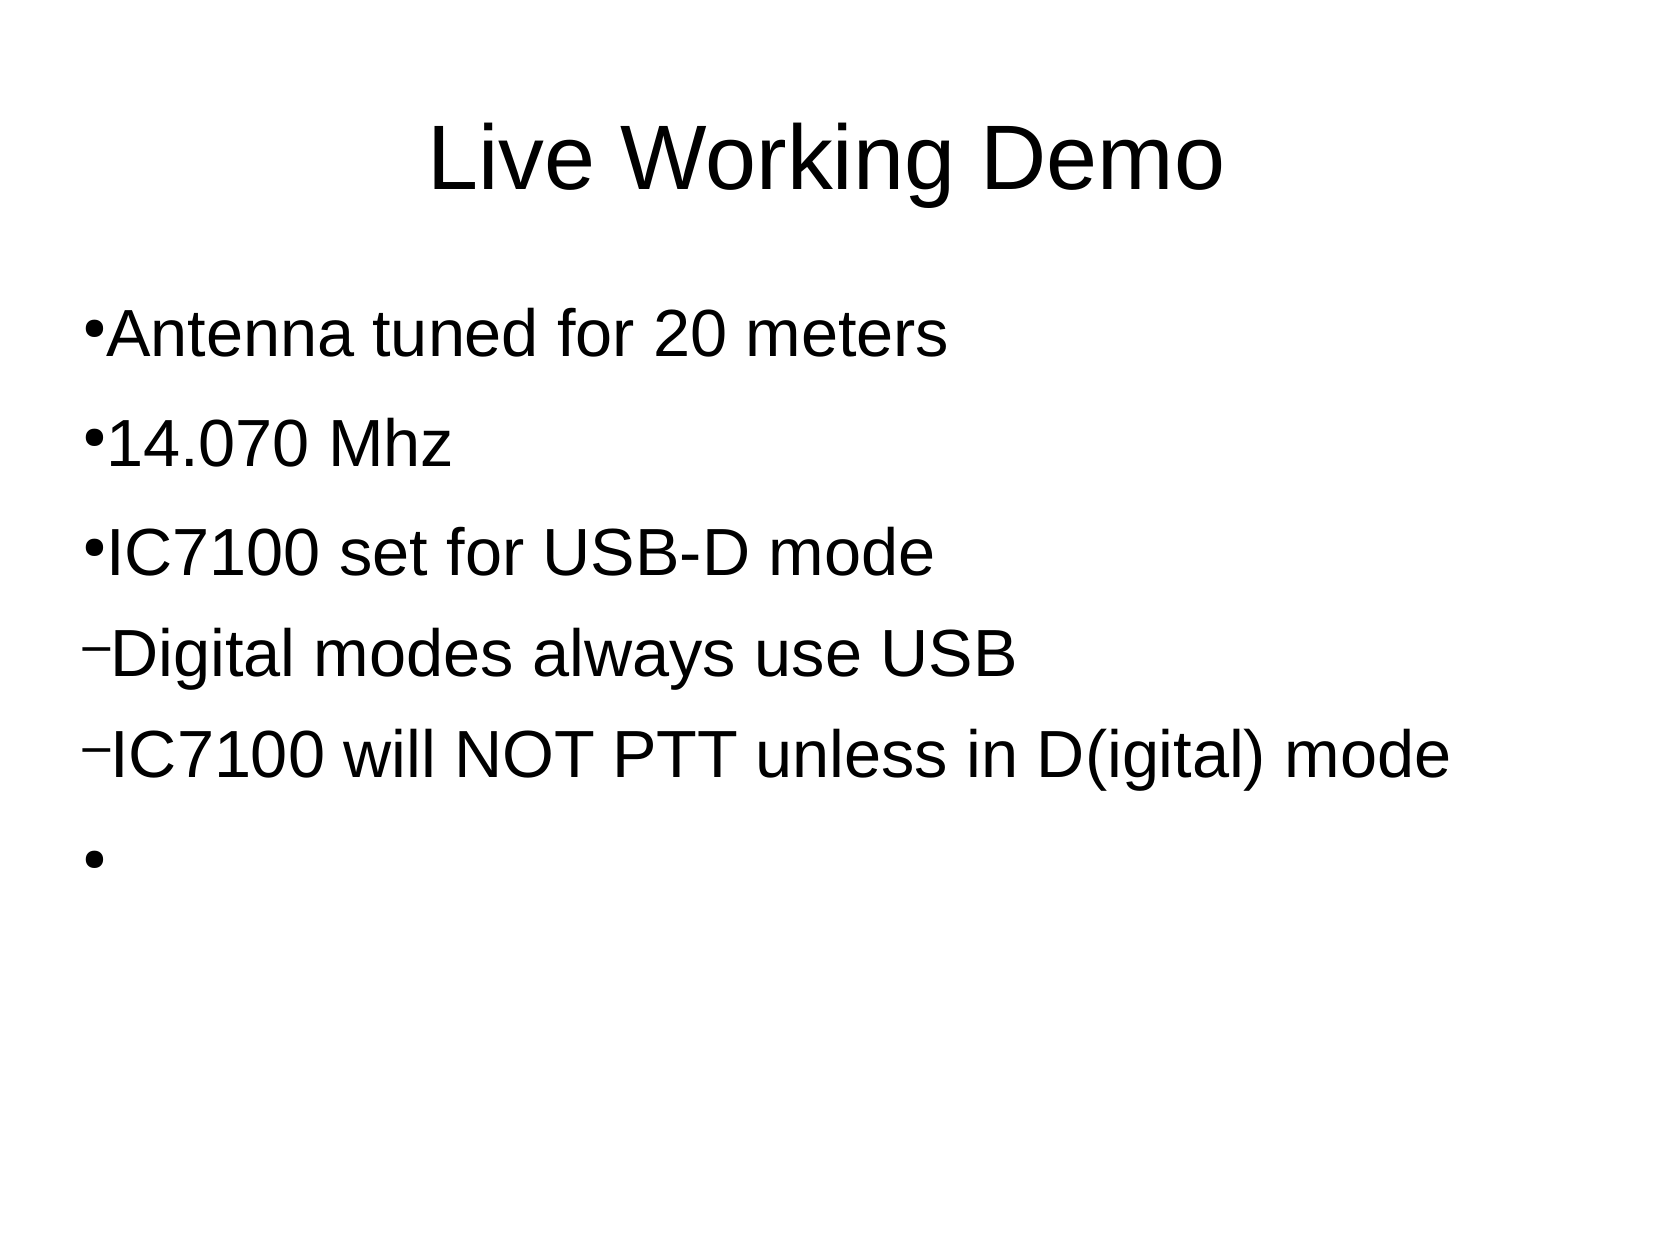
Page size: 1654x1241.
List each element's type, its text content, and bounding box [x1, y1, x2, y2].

list Antenna tuned for 20 meters 14.070 Mhz IC7100 set for USB-D mode Digital modes always use USB IC7100 will NOT PTT unless in D(igital) mode [82, 290, 1571, 1010]
title Live Working Demo [82, 49, 1571, 257]
